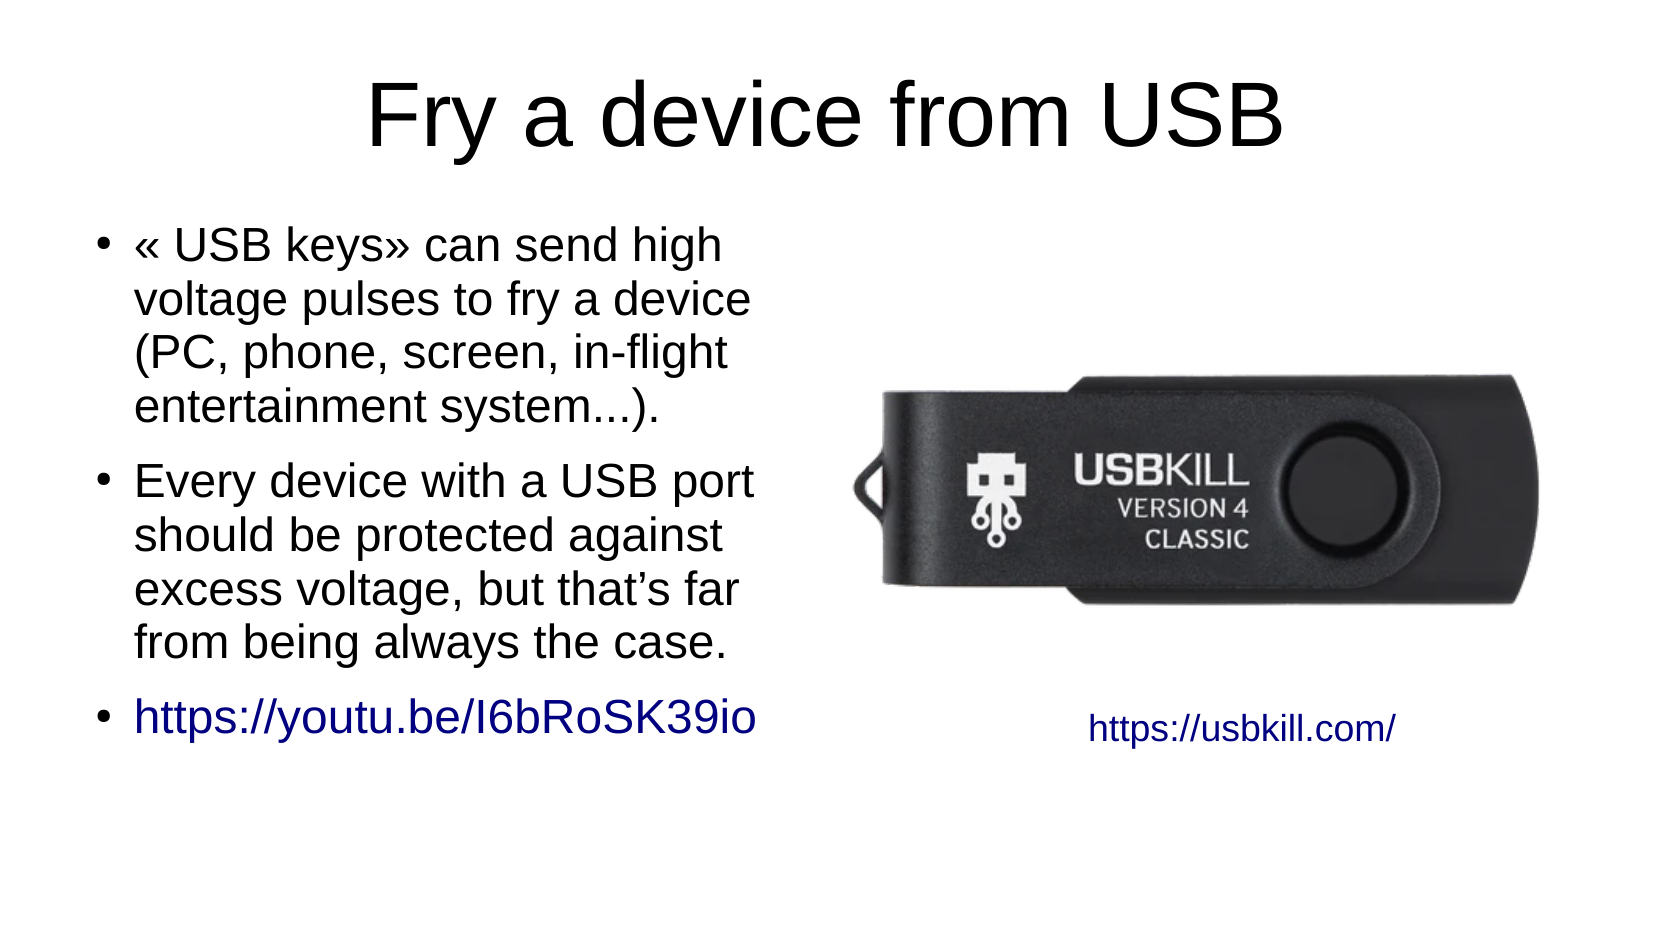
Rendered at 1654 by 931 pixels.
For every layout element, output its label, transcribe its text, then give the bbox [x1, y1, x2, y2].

list « USB keys» can send high voltage pulses to fry a device (PC, phone, screen, in-flight entertainment system...). Every device with a USB port should be protected against excess voltage, but that’s far from being always the case. https://youtu.be/I6bRoSK39io [82, 217, 826, 758]
title Fry a device from USB [82, 37, 1571, 193]
picture [825, 278, 1575, 701]
text_box https://usbkill.com/ [1073, 700, 1412, 758]
